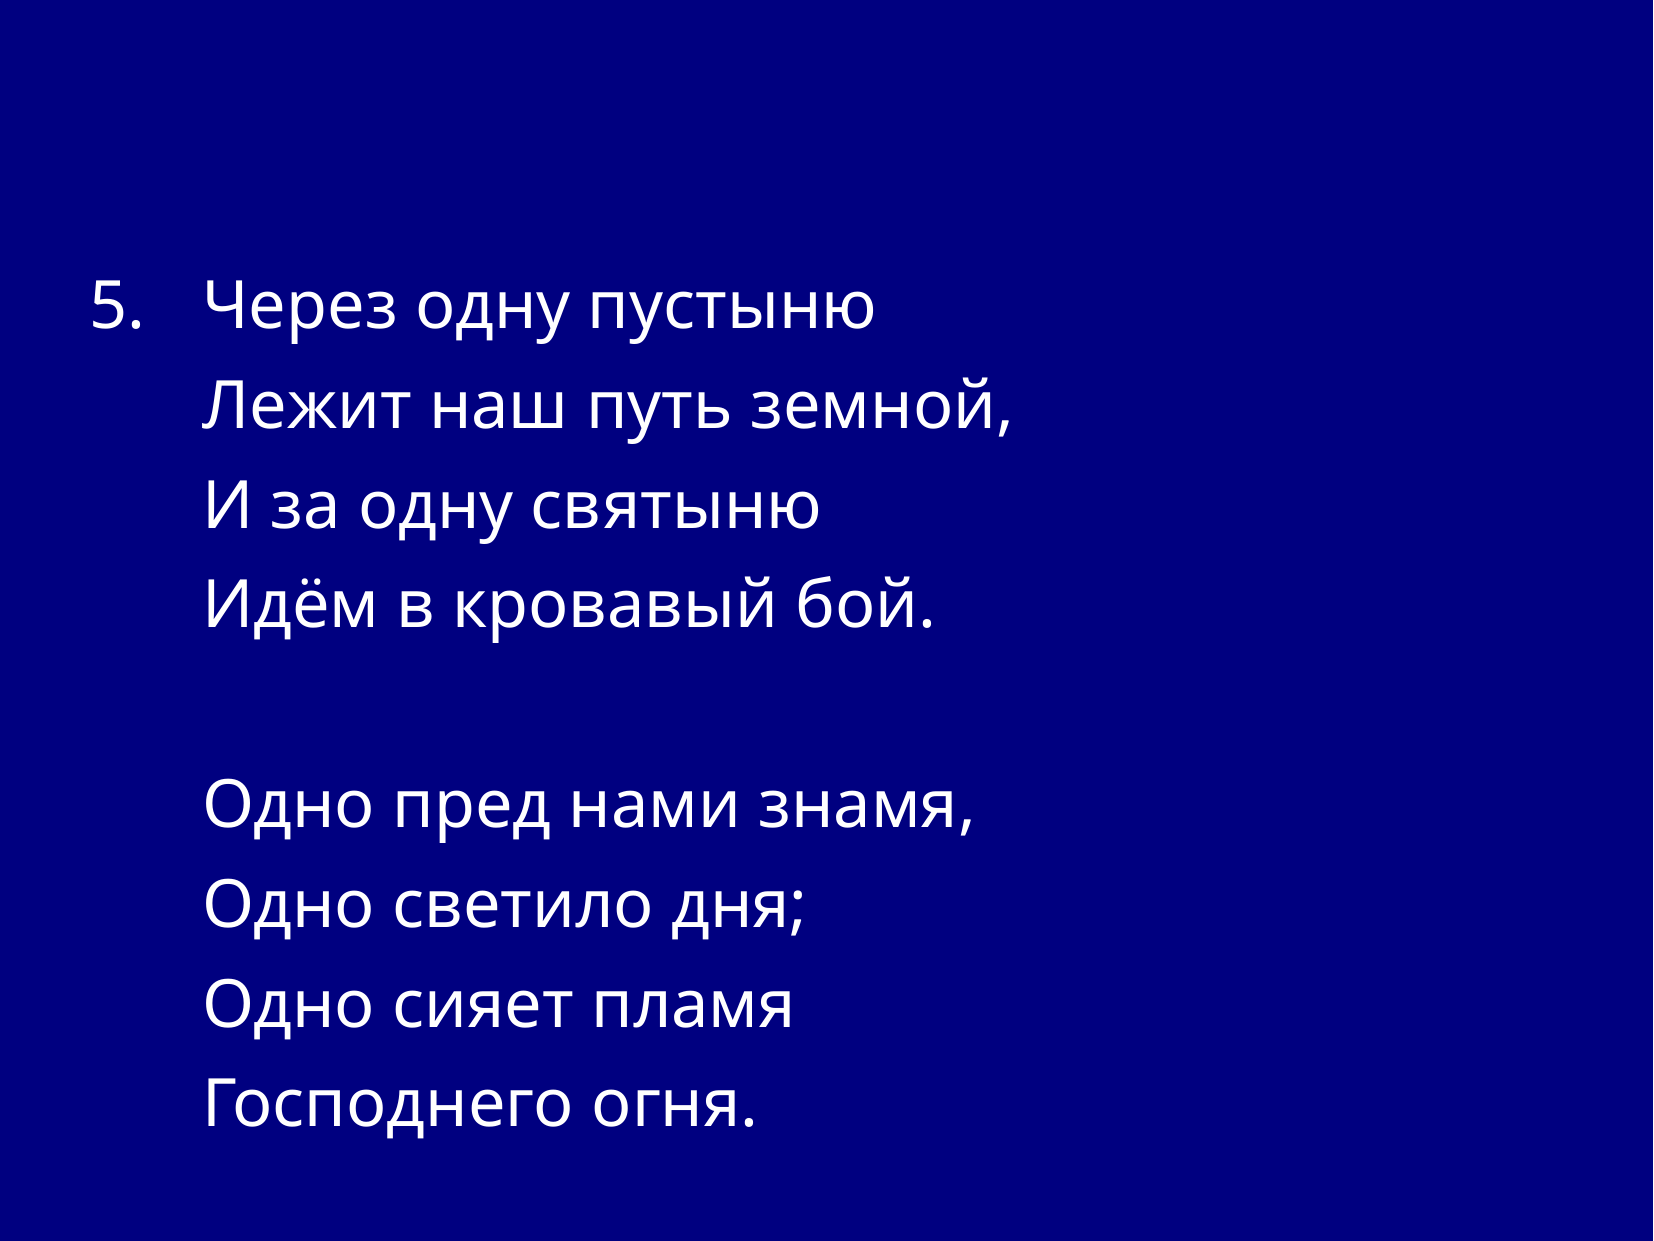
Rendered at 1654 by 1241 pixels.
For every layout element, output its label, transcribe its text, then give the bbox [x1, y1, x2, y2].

text_box 5. Через одну пустыню Лежит наш путь земной, И за одну святыню Идём в кровавый бой. Одно пред нами знамя, Одно светило дня; Одно сияет пламя Господнего огня. [75, 150, 1576, 1163]
